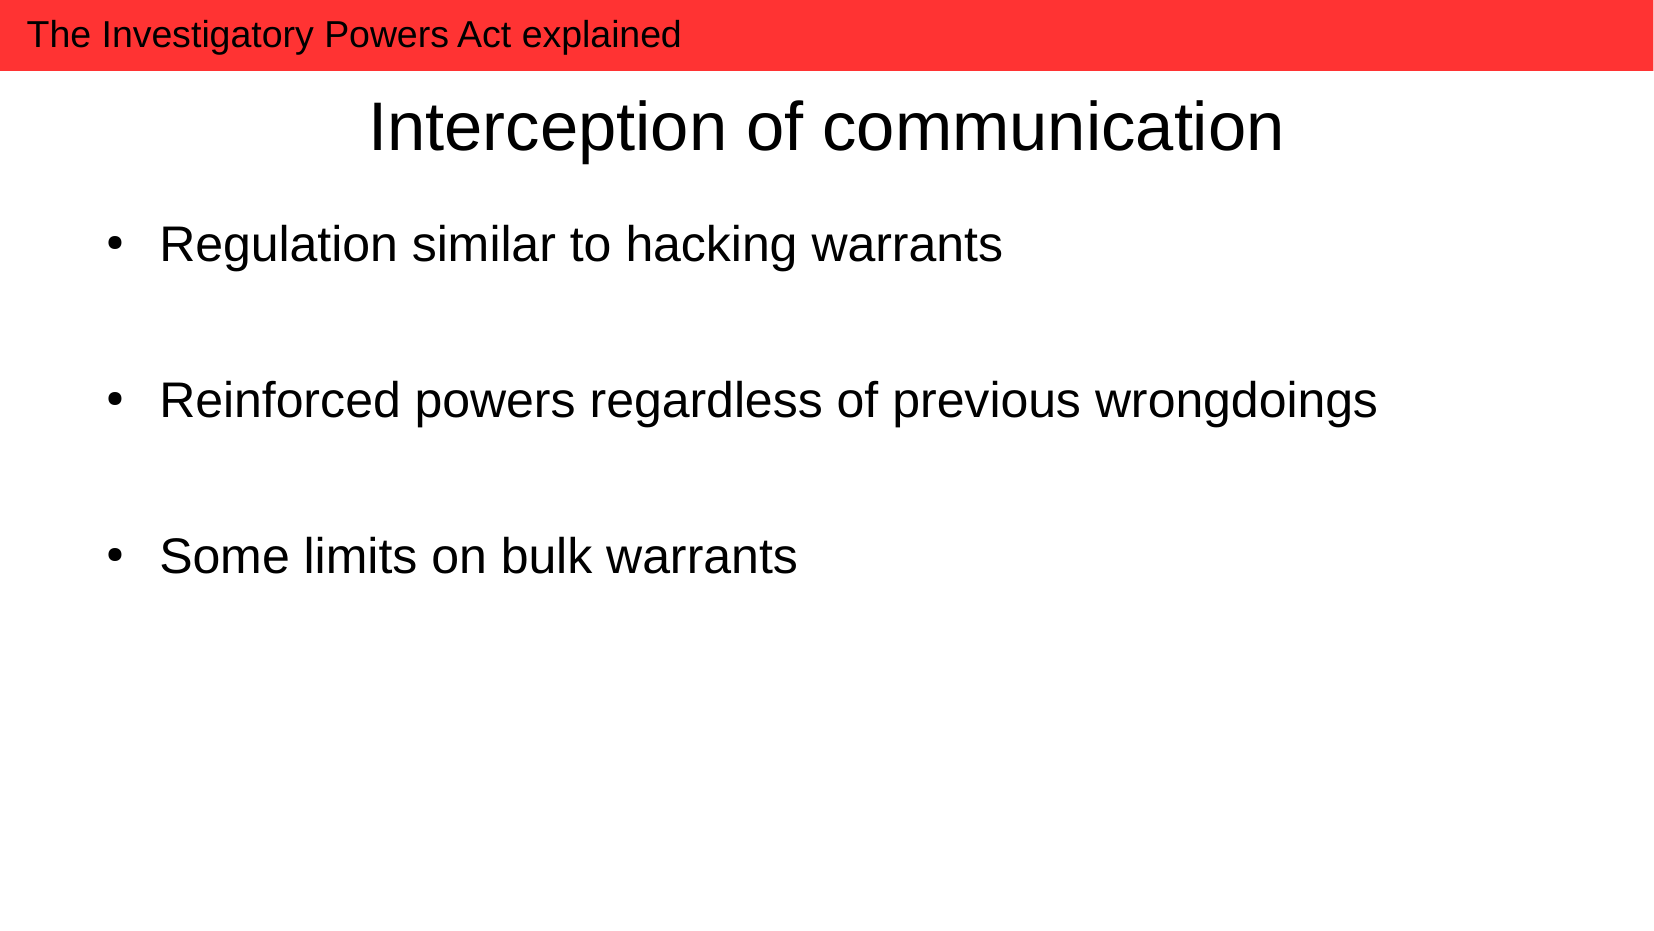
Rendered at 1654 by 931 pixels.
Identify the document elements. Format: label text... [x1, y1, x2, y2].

list Regulation similar to hacking warrants Reinforced powers regardless of previous wrongdoings Some limits on bulk warrants [88, 216, 1512, 709]
text_box [0, 0, 1654, 71]
text_box The Investigatory Powers Act explained [11, 5, 886, 63]
title Interception of communication [82, 71, 1571, 205]
